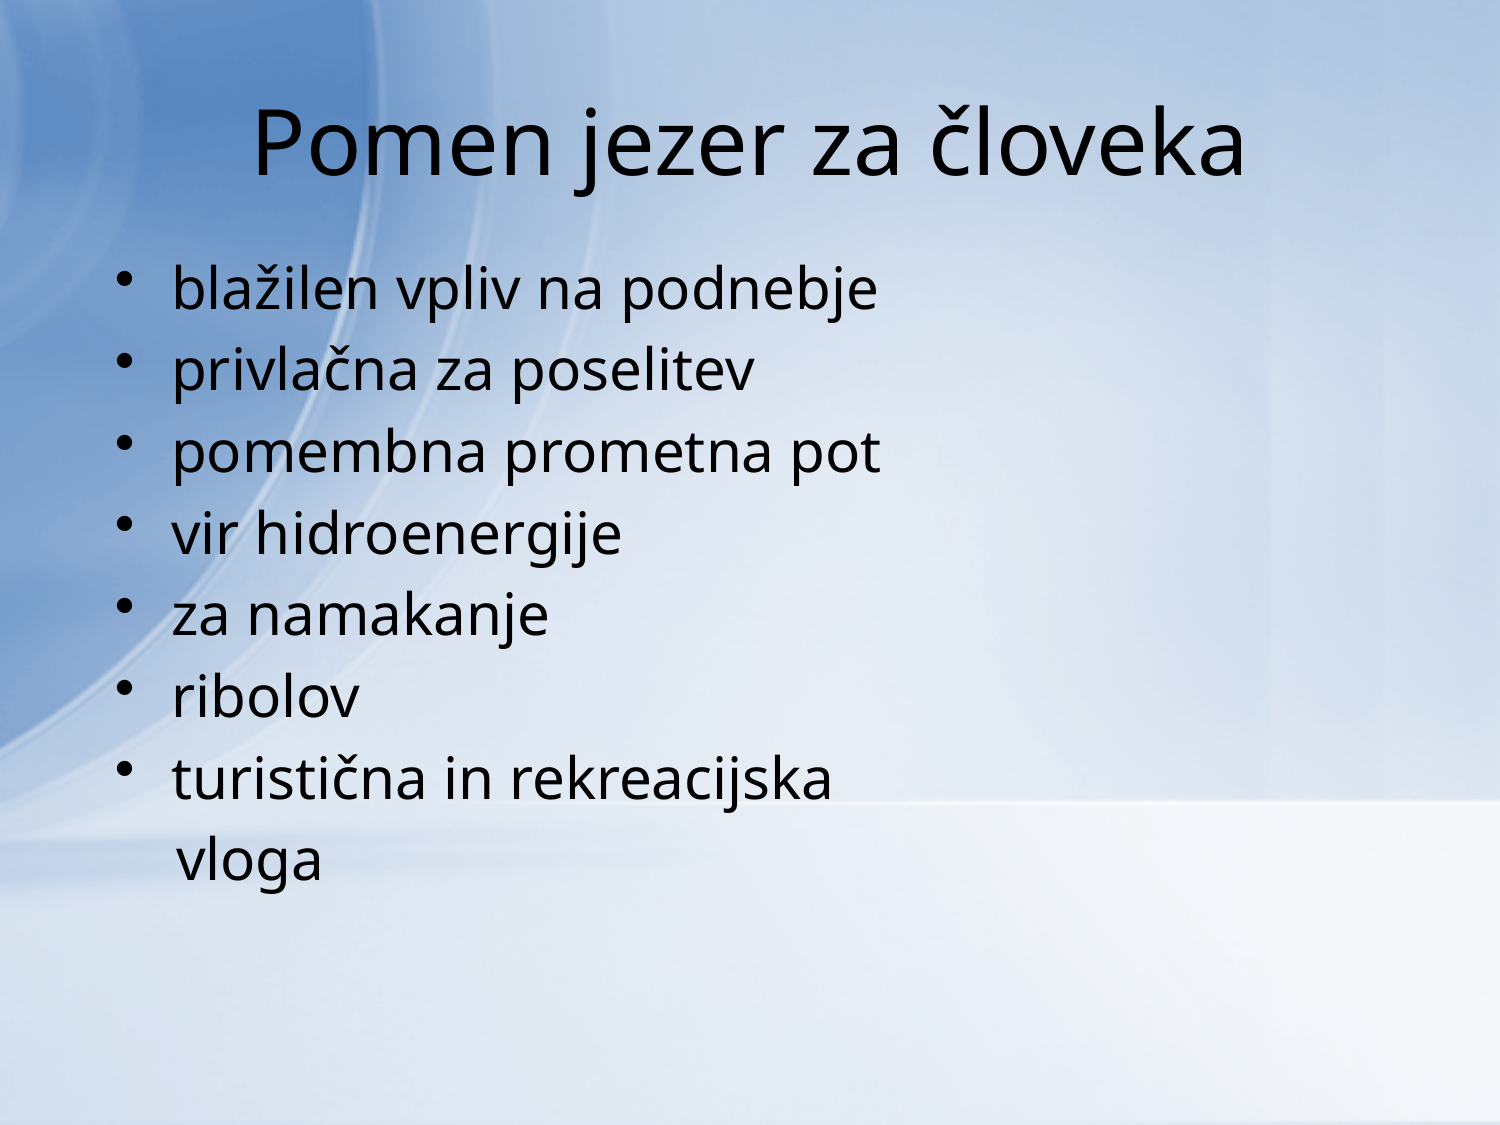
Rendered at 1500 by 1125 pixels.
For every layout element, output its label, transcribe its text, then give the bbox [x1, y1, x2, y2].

text_box blažilen vpliv na podnebje privlačna za poselitev pomembna prometna pot vir hidroenergije za namakanje ribolov turistična in rekreacijska vloga [100, 243, 1451, 1000]
picture [0, 0, 1500, 1125]
title Pomen jezer za človeka [75, 45, 1425, 233]
